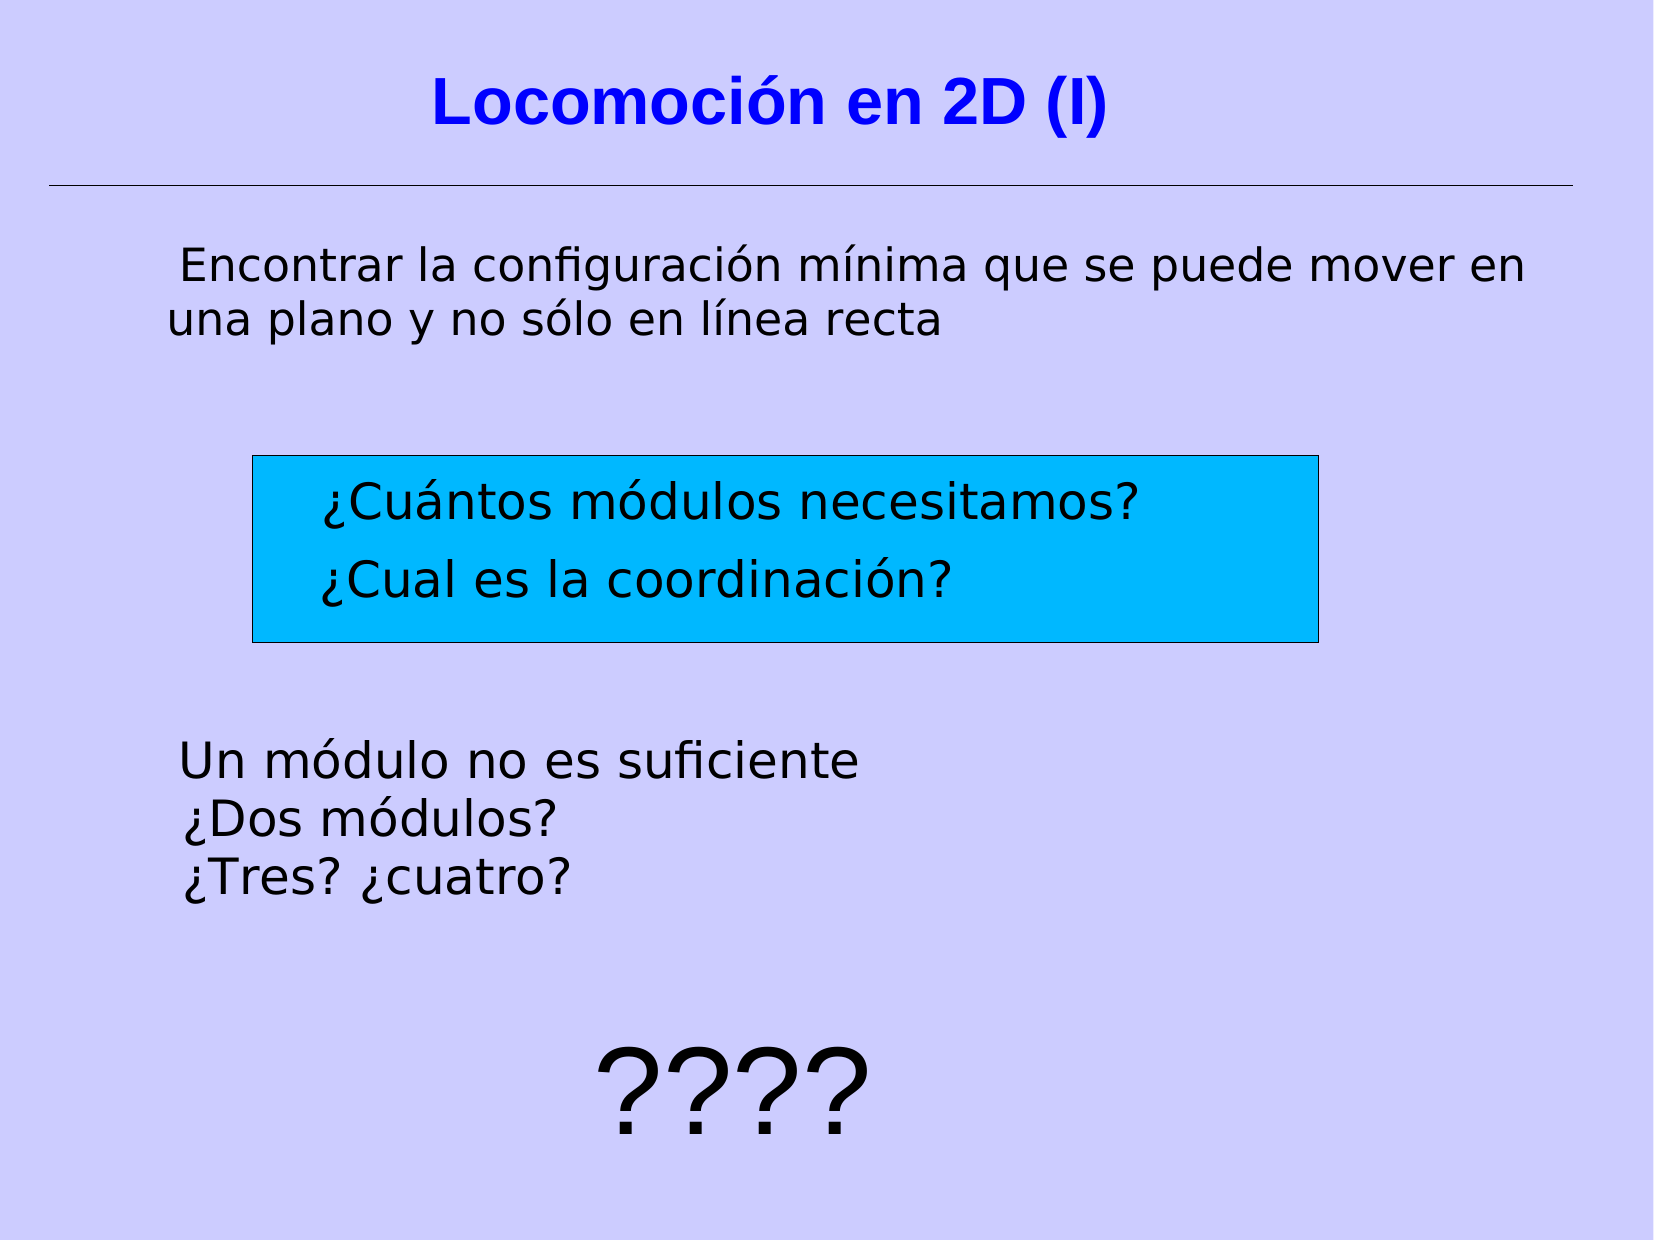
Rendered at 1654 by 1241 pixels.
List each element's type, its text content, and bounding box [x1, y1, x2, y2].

text_box ¿Cuántos módulos necesitamos? [307, 473, 1213, 538]
text_box Un módulo no es suficiente ¿Dos módulos? ¿Tres? ¿cuatro? [166, 731, 1546, 907]
title Locomoción en 2D (I) [132, 0, 1408, 185]
title Locomoción en 2D (I) [132, 186, 1408, 191]
text_box Encontrar la configuración mínima que se puede mover en una plano y no sólo en línea recta [166, 237, 1546, 372]
text_box [252, 455, 1319, 643]
text_box ¿Cual es la coordinación? [303, 551, 1200, 616]
text_box ???? [593, 1021, 868, 1162]
